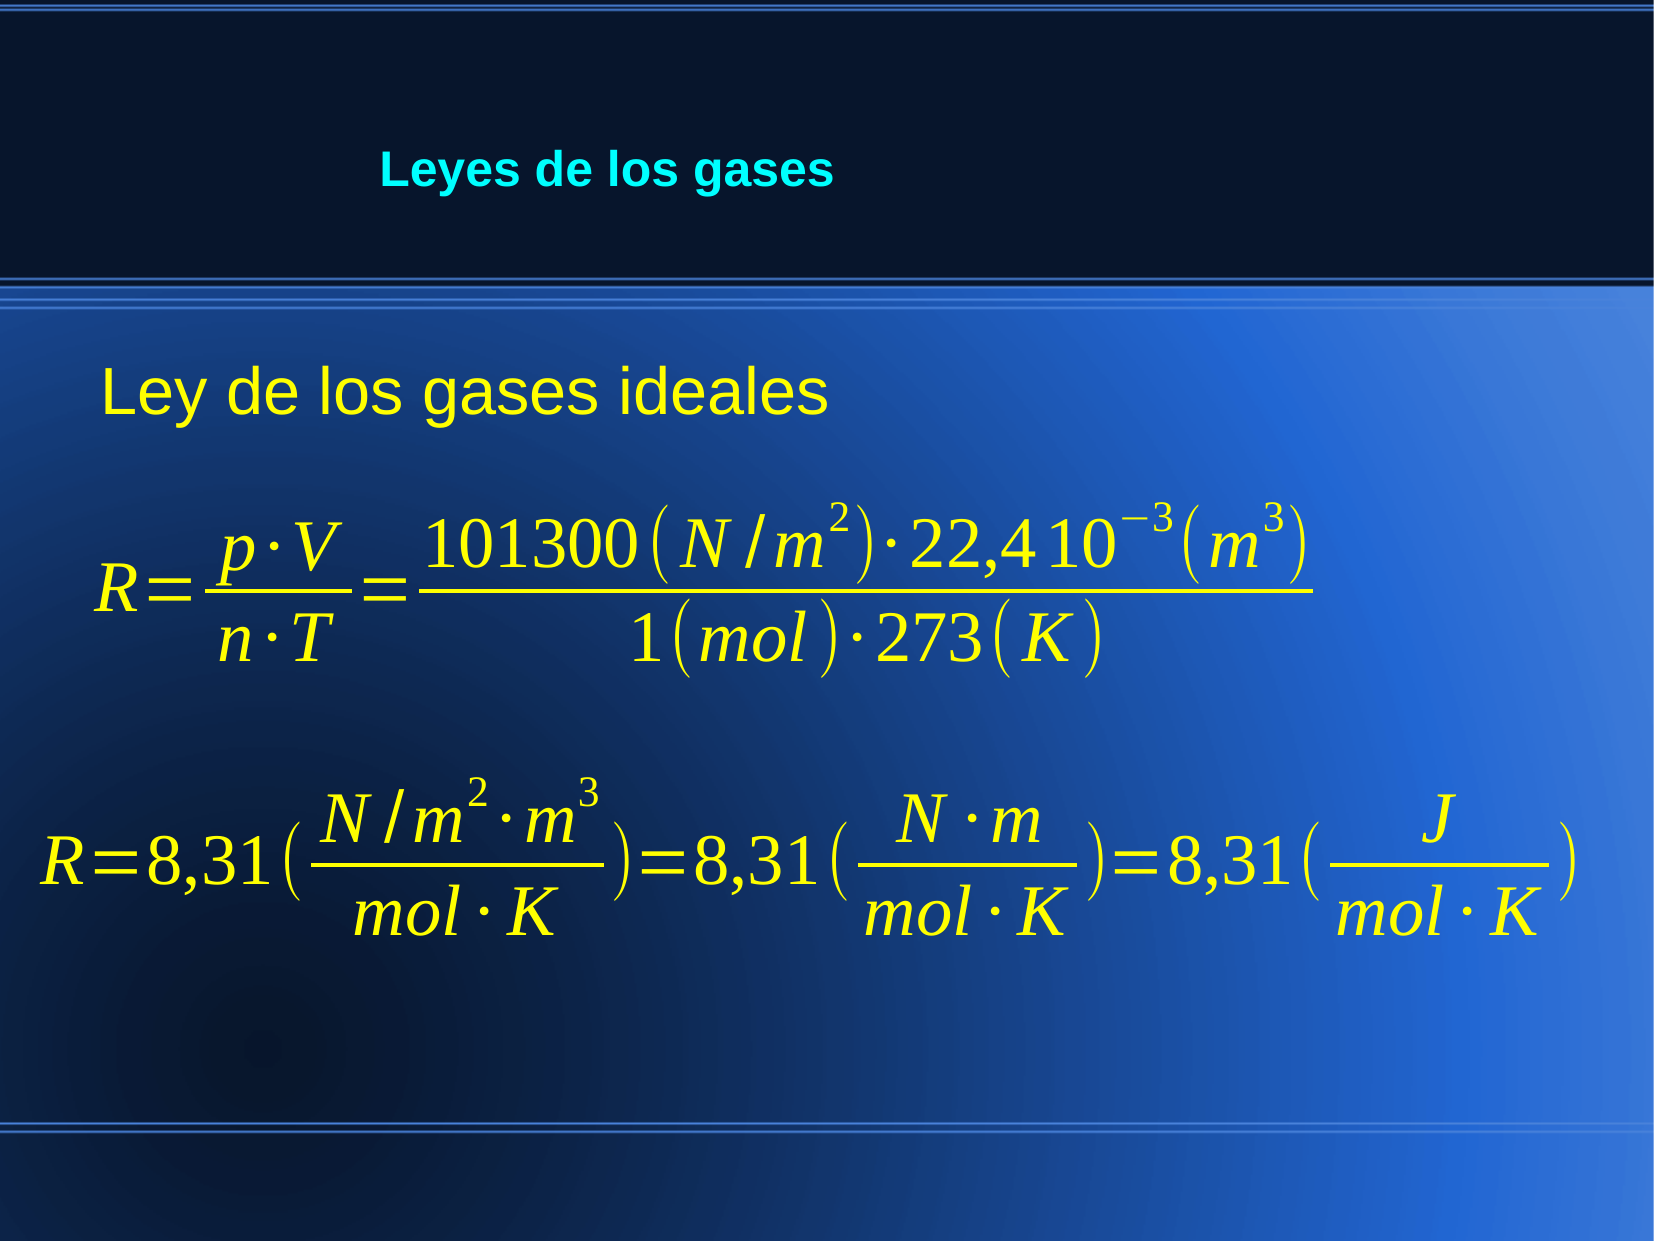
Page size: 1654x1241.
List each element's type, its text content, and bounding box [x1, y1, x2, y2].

list Ley de los gases ideales [29, 354, 1063, 462]
title Leyes de los gases [32, 118, 1182, 220]
chart [29, 767, 1588, 951]
chart [83, 492, 1323, 680]
picture [0, 0, 1654, 1241]
